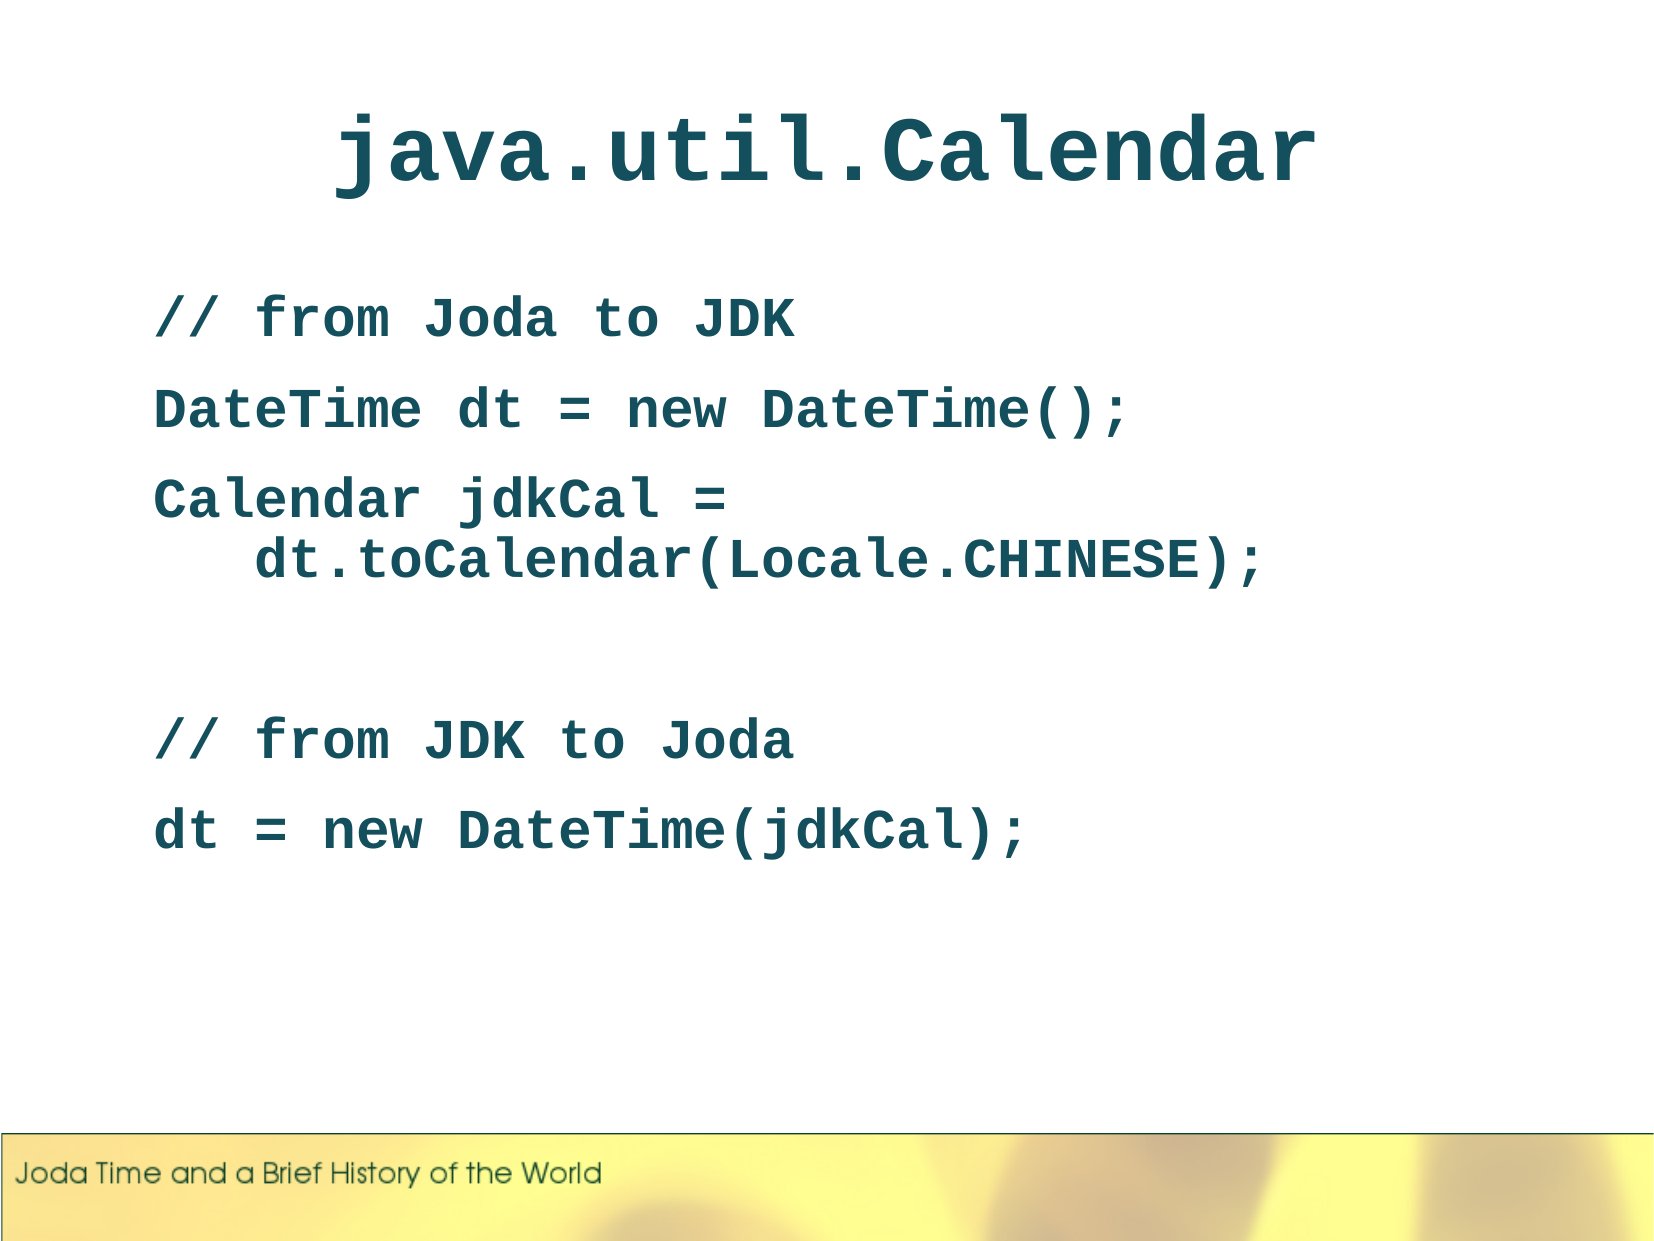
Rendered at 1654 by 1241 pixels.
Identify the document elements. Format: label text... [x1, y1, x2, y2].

title java.util.Calendar [82, 49, 1571, 257]
picture [1, 1133, 1654, 1241]
list // from Joda to JDK DateTime dt = new DateTime(); Calendar jdkCal = dt.toCalendar(Locale.CHINESE); // from JDK to Joda dt = new DateTime(jdkCal); [82, 290, 1571, 1109]
